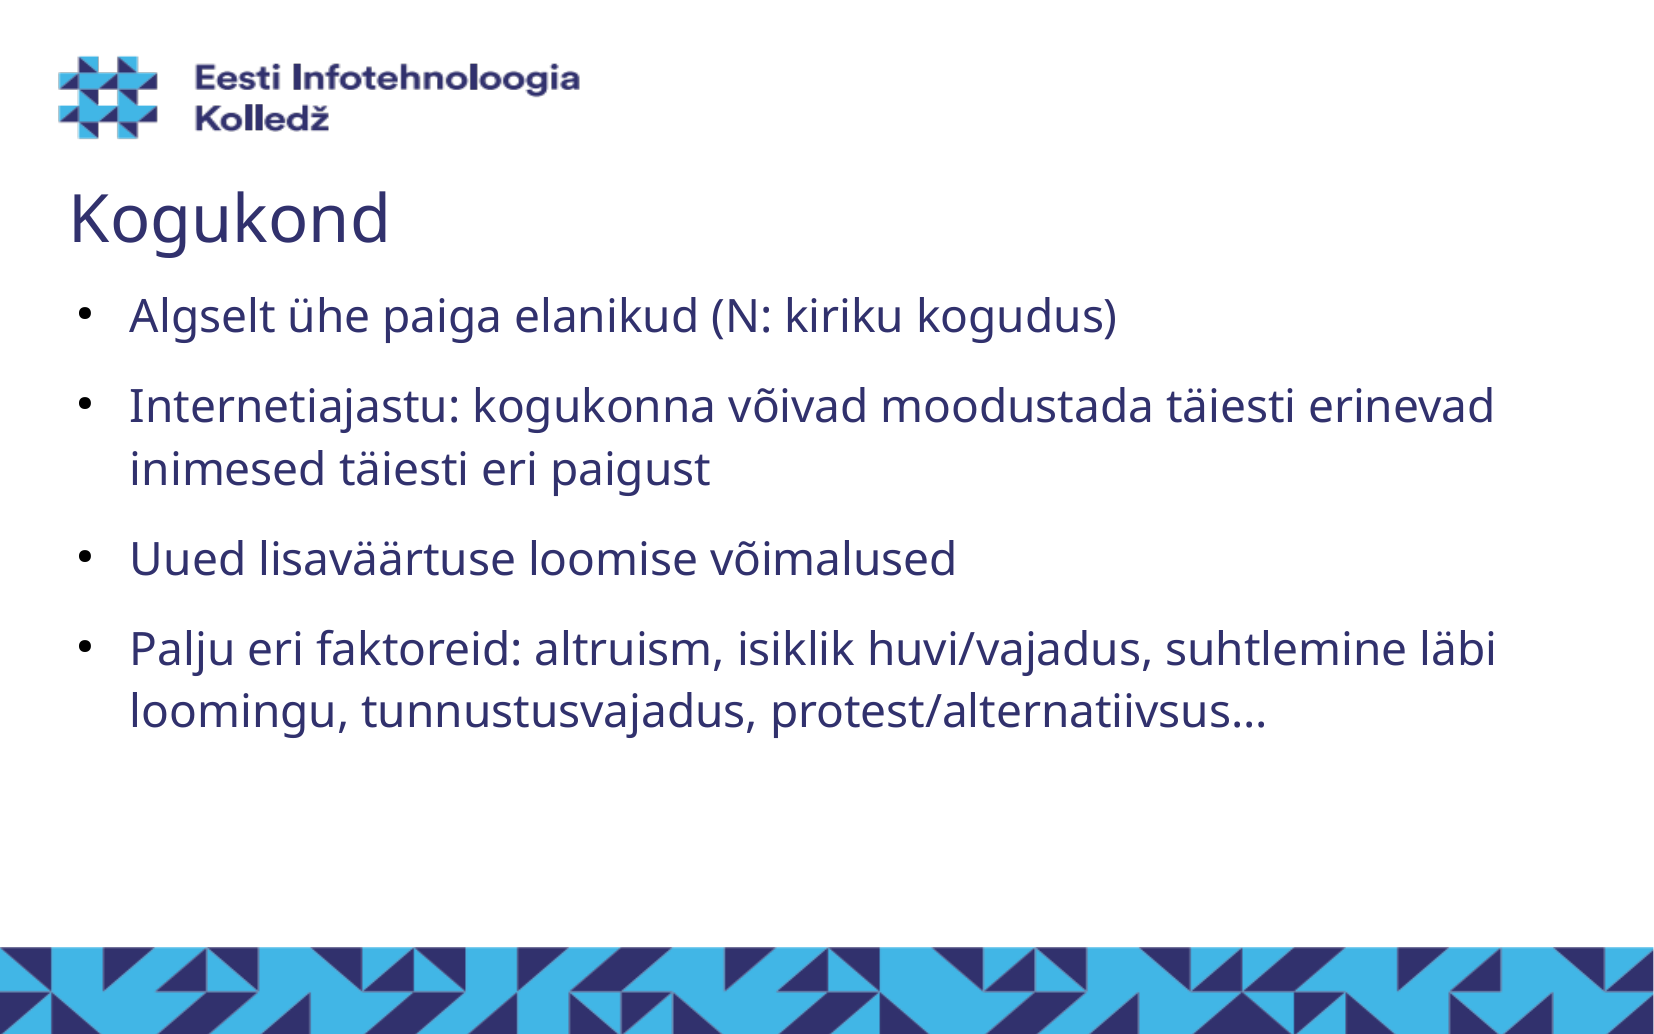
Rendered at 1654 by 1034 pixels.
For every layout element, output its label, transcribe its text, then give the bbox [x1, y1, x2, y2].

list Algselt ühe paiga elanikud (N: kiriku kogudus) Internetiajastu: kogukonna võivad moodustada täiesti erinevad inimesed täiesti eri paigust Uued lisaväärtuse loomise võimalused Palju eri faktoreid: altruism, isiklik huvi/vajadus, suhtlemine läbi loomingu, tunnustusvajadus, protest/alternatiivsus... [59, 283, 1595, 936]
title Kogukond [68, 147, 1536, 283]
